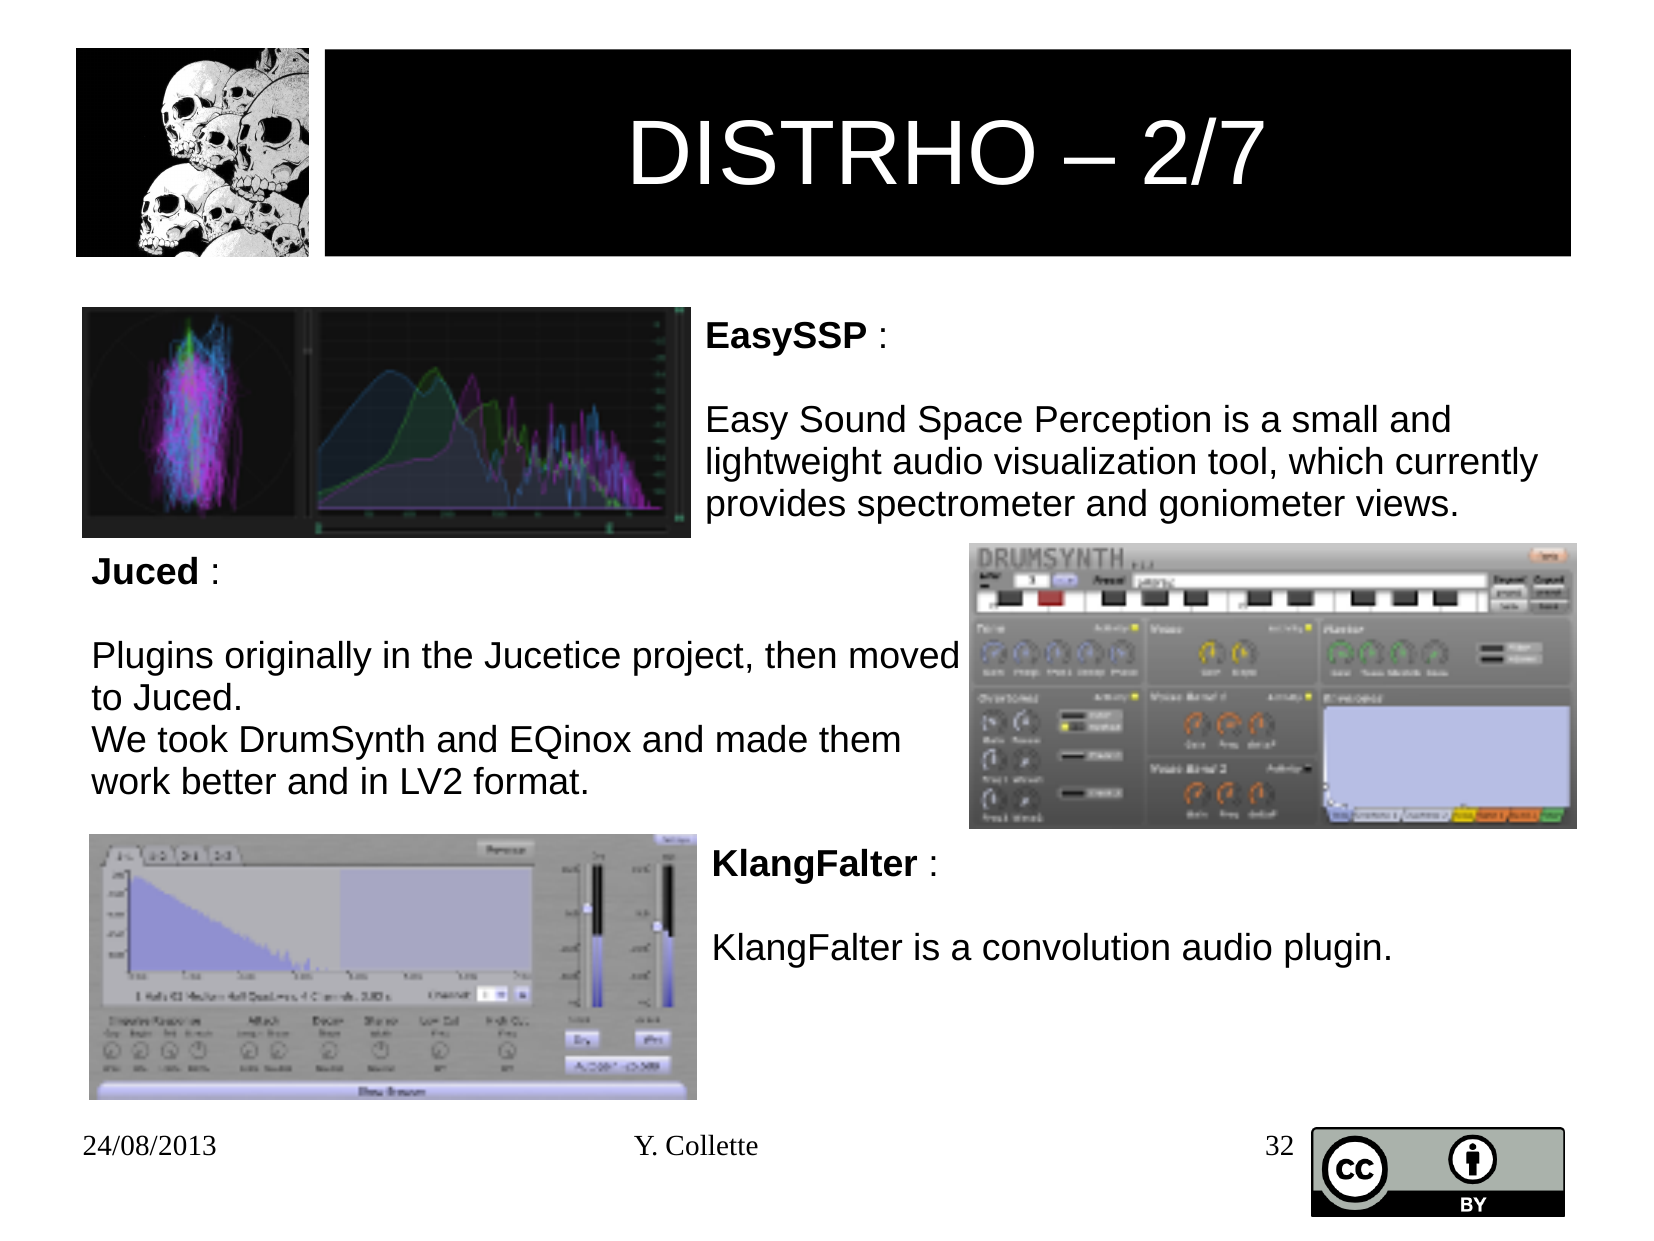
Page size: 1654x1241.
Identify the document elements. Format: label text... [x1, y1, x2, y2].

picture [76, 48, 309, 257]
picture [82, 307, 691, 538]
picture [1311, 1127, 1565, 1217]
title DISTRHO – 2/7 [324, 49, 1571, 257]
text_box EasySSP : Easy Sound Space Perception is a small and lightweight audio visualization tool, which currently provides spectrometer and goniometer views. [690, 307, 1560, 532]
text_box Juced : Plugins originally in the Jucetice project, then moved to Juced. We took DrumSynth and EQinox and made them work better and in LV2 format. [76, 543, 981, 815]
picture [969, 543, 1577, 829]
text_box KlangFalter : KlangFalter is a convolution audio plugin. [696, 834, 1571, 976]
picture [89, 834, 697, 1100]
